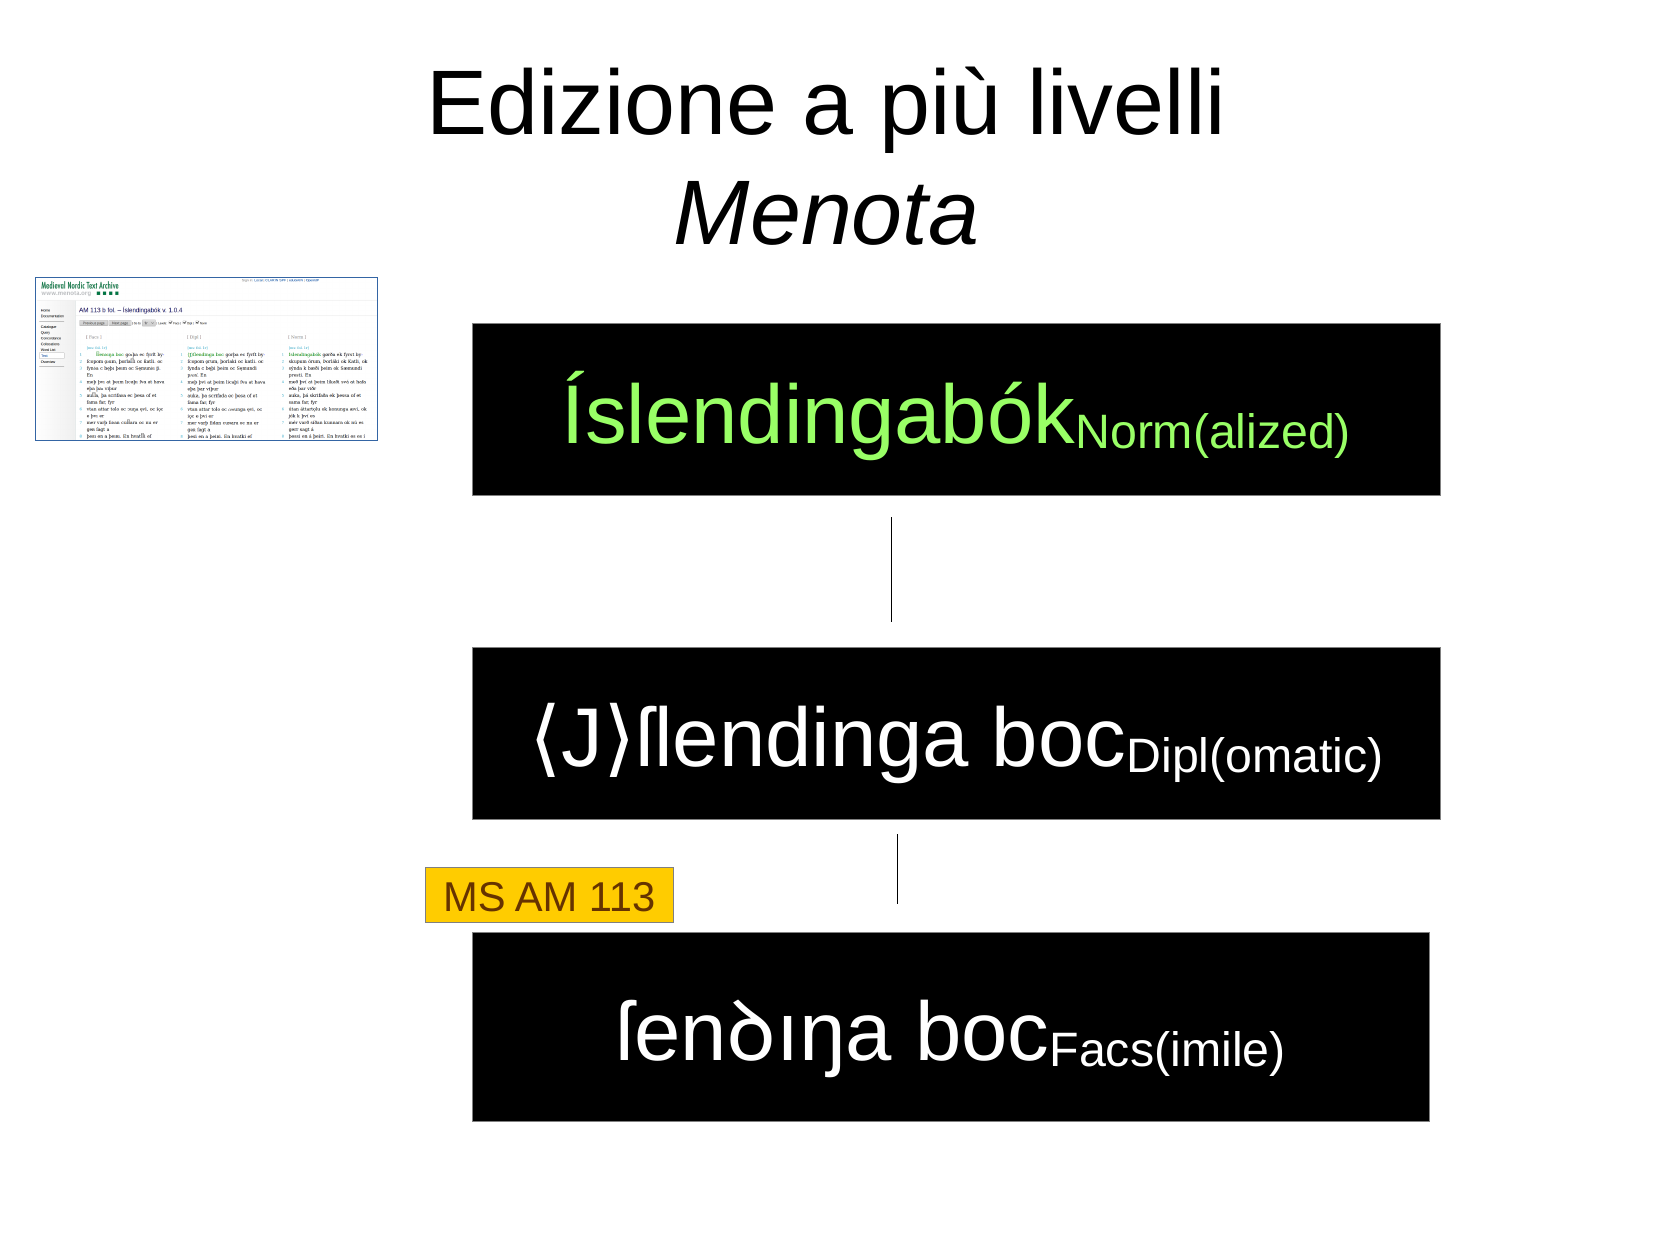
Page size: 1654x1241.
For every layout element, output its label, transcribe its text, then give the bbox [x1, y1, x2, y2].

text_box ÍslendingabókNorm(alized) [472, 323, 1441, 496]
text_box ⟨J⟩ſlendinga bocDipl(omatic) [472, 647, 1441, 820]
picture [35, 277, 378, 441]
text_box Edizione a più livelli Menota [82, 49, 1571, 257]
text_box MS AM 113 [425, 867, 674, 923]
text_box ſenꝺıŋa bocFacs(imile) [472, 932, 1430, 1122]
